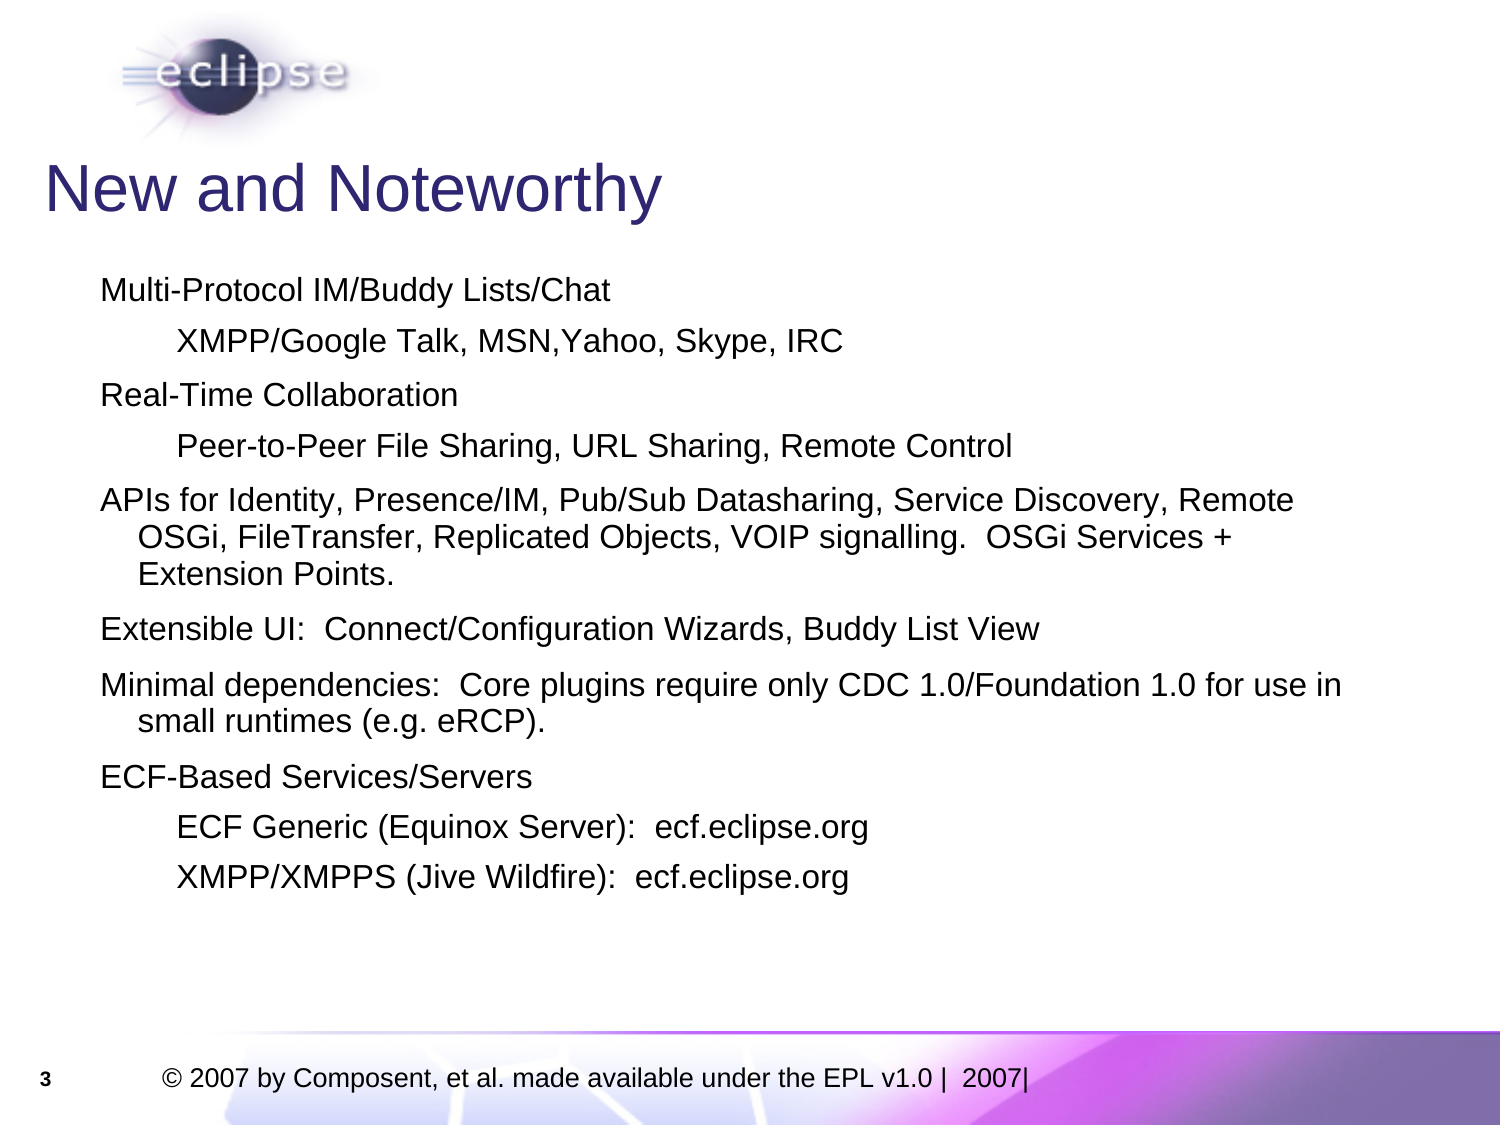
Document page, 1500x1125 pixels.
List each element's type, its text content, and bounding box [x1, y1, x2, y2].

list Multi-Protocol IM/Buddy Lists/Chat XMPP/Google Talk, MSN,Yahoo, Skype, IRC Real-Time Collaboration Peer-to-Peer File Sharing, URL Sharing, Remote Control APIs for Identity, Presence/IM, Pub/Sub Datasharing, Service Discovery, Remote OSGi, FileTransfer, Replicated Objects, VOIP signalling. OSGi Services + Extension Points. Extensible UI: Connect/Configuration Wizards, Buddy List View Minimal dependencies: Core plugins require only CDC 1.0/Foundation 1.0 for use in small runtimes (e.g. eRCP). ECF-Based Services/Servers ECF Generic (Equinox Server): ecf.eclipse.org XMPP/XMPPS (Jive Wildfire): ecf.eclipse.org [85, 263, 1399, 1036]
picture [87, 12, 389, 147]
title New and Noteworthy [30, 150, 1383, 241]
picture [92, 1031, 1500, 1125]
